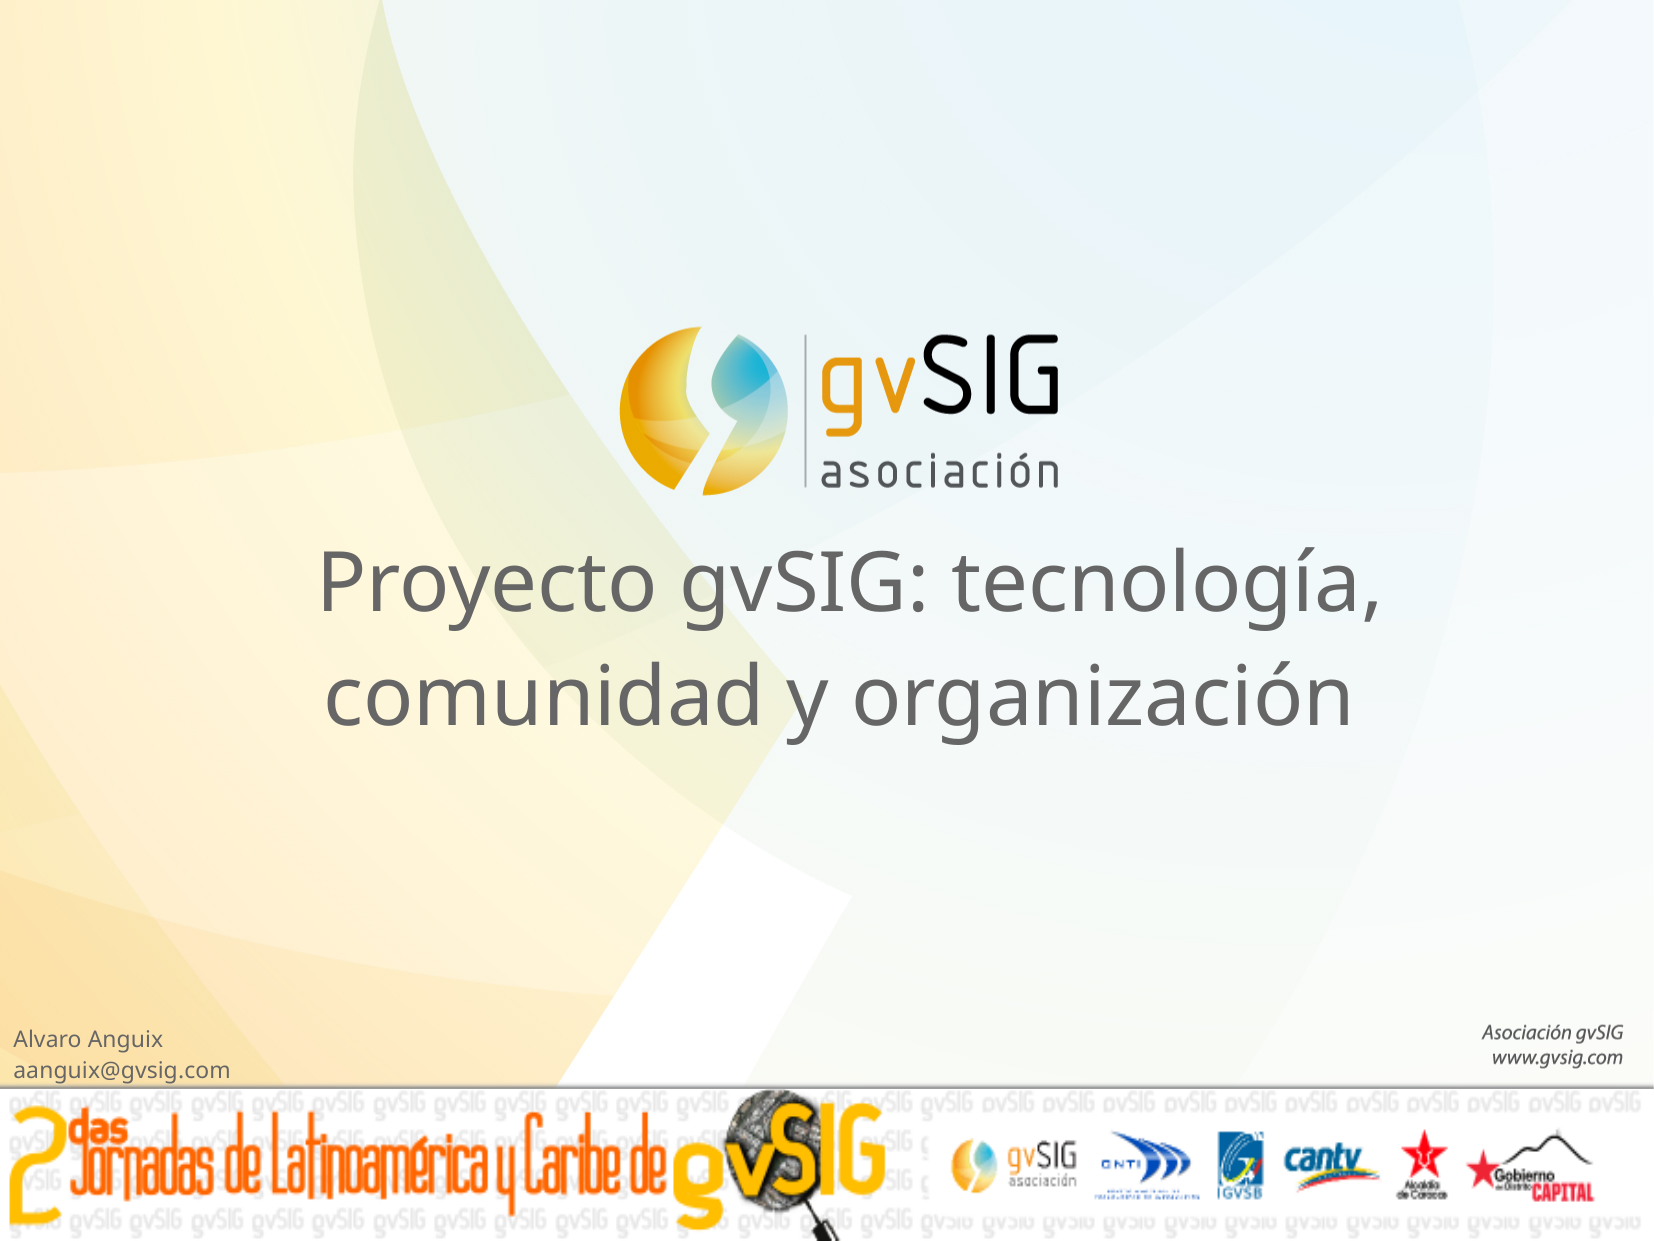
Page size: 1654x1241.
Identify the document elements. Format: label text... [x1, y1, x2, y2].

text_box Alvaro Anguix aanguix@gvsig.com [0, 1015, 313, 1089]
title Proyecto gvSIG: tecnología, comunidad y organización [135, 538, 1565, 733]
picture [0, 0, 1654, 1241]
